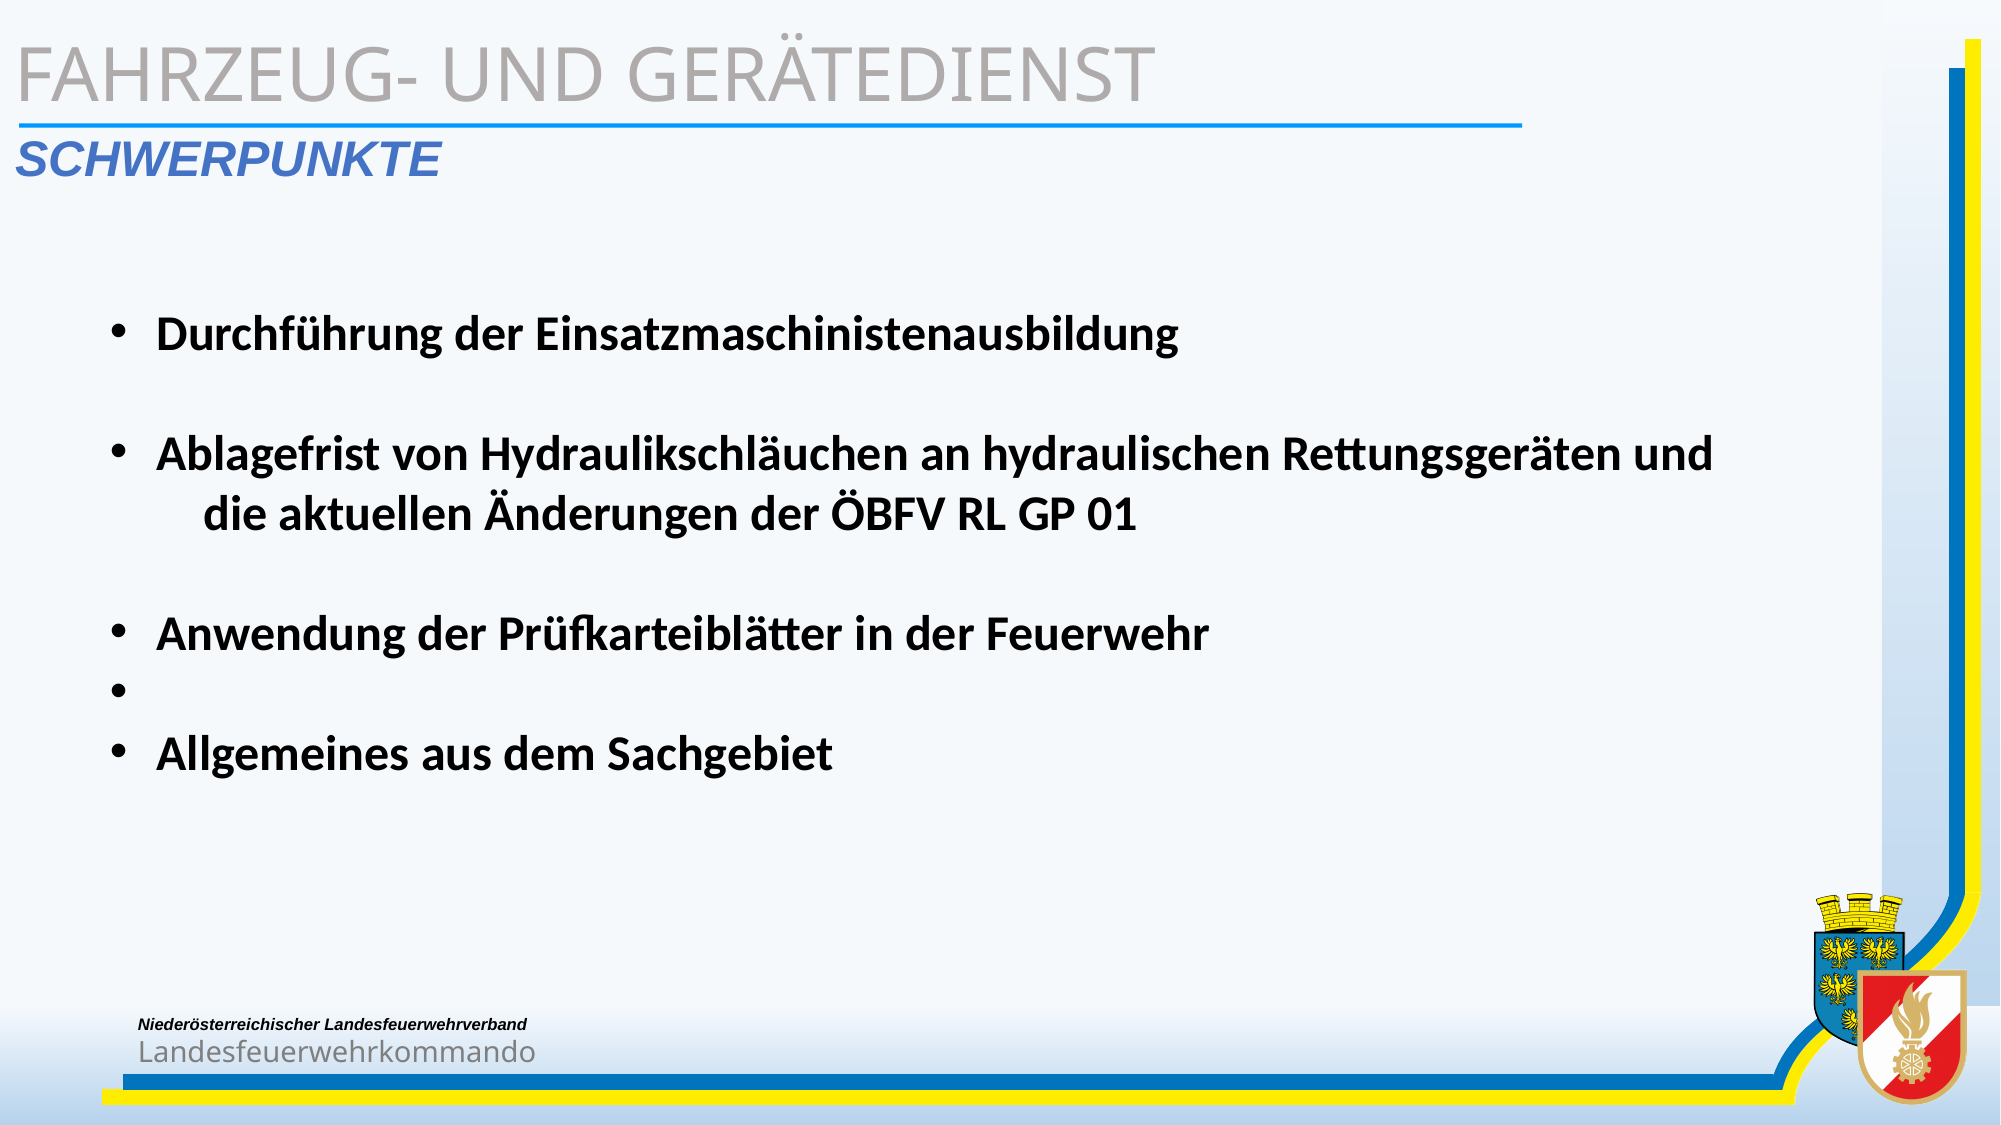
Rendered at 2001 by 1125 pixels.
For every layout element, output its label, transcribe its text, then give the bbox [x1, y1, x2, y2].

text_box FAHRZEUG- UND GERÄTEDIENST [0, 0, 1574, 118]
text_box SCHWERPUNKTE [0, 118, 1626, 195]
text_box Durchführung der Einsatzmaschinistenausbildung Ablagefrist von Hydraulikschläuchen an hydraulischen Rettungsgeräten und die aktuellen Änderungen der ÖBFV RL GP 01 Anwendung der Prüfkarteiblätter in der Feuerwehr Allgemeines aus dem Sachgebiet [94, 292, 1751, 793]
